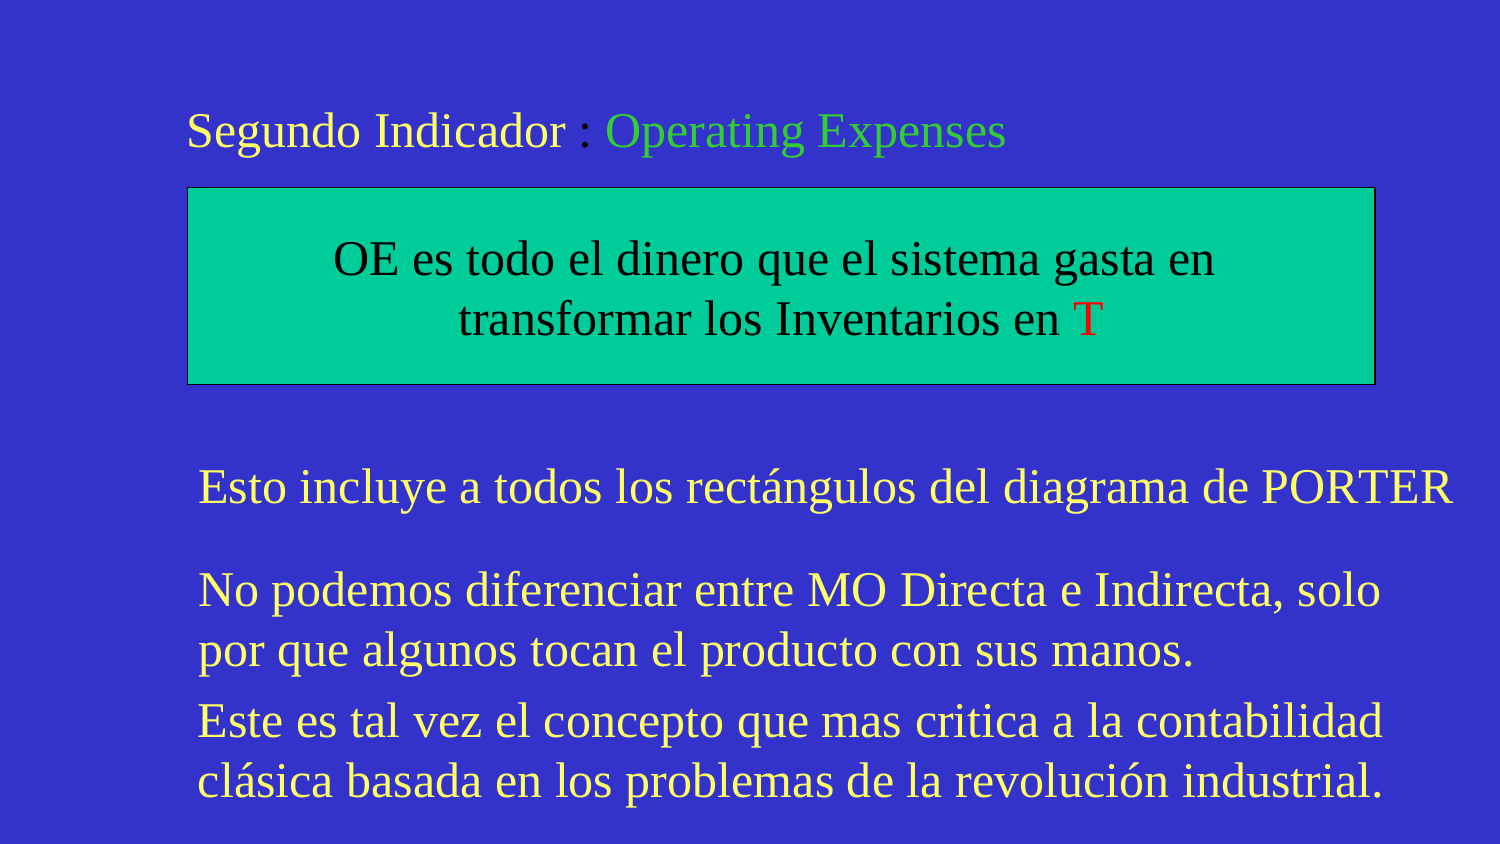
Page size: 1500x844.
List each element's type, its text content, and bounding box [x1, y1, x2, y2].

text_box Este es tal vez el concepto que mas critica a la contabilidad clásica basada en los problemas de la revolución industrial. [183, 680, 1400, 816]
text_box No podemos diferenciar entre MO Directa e Indirecta, solo por que algunos tocan el producto con sus manos. [183, 548, 1410, 685]
text_box Segundo Indicador : Operating Expenses [171, 89, 1022, 165]
text_box Esto incluye a todos los rectángulos del diagrama de PORTER [183, 445, 1469, 522]
text_box OE es todo el dinero que el sistema gasta en transformar los Inventarios en T [187, 187, 1375, 385]
